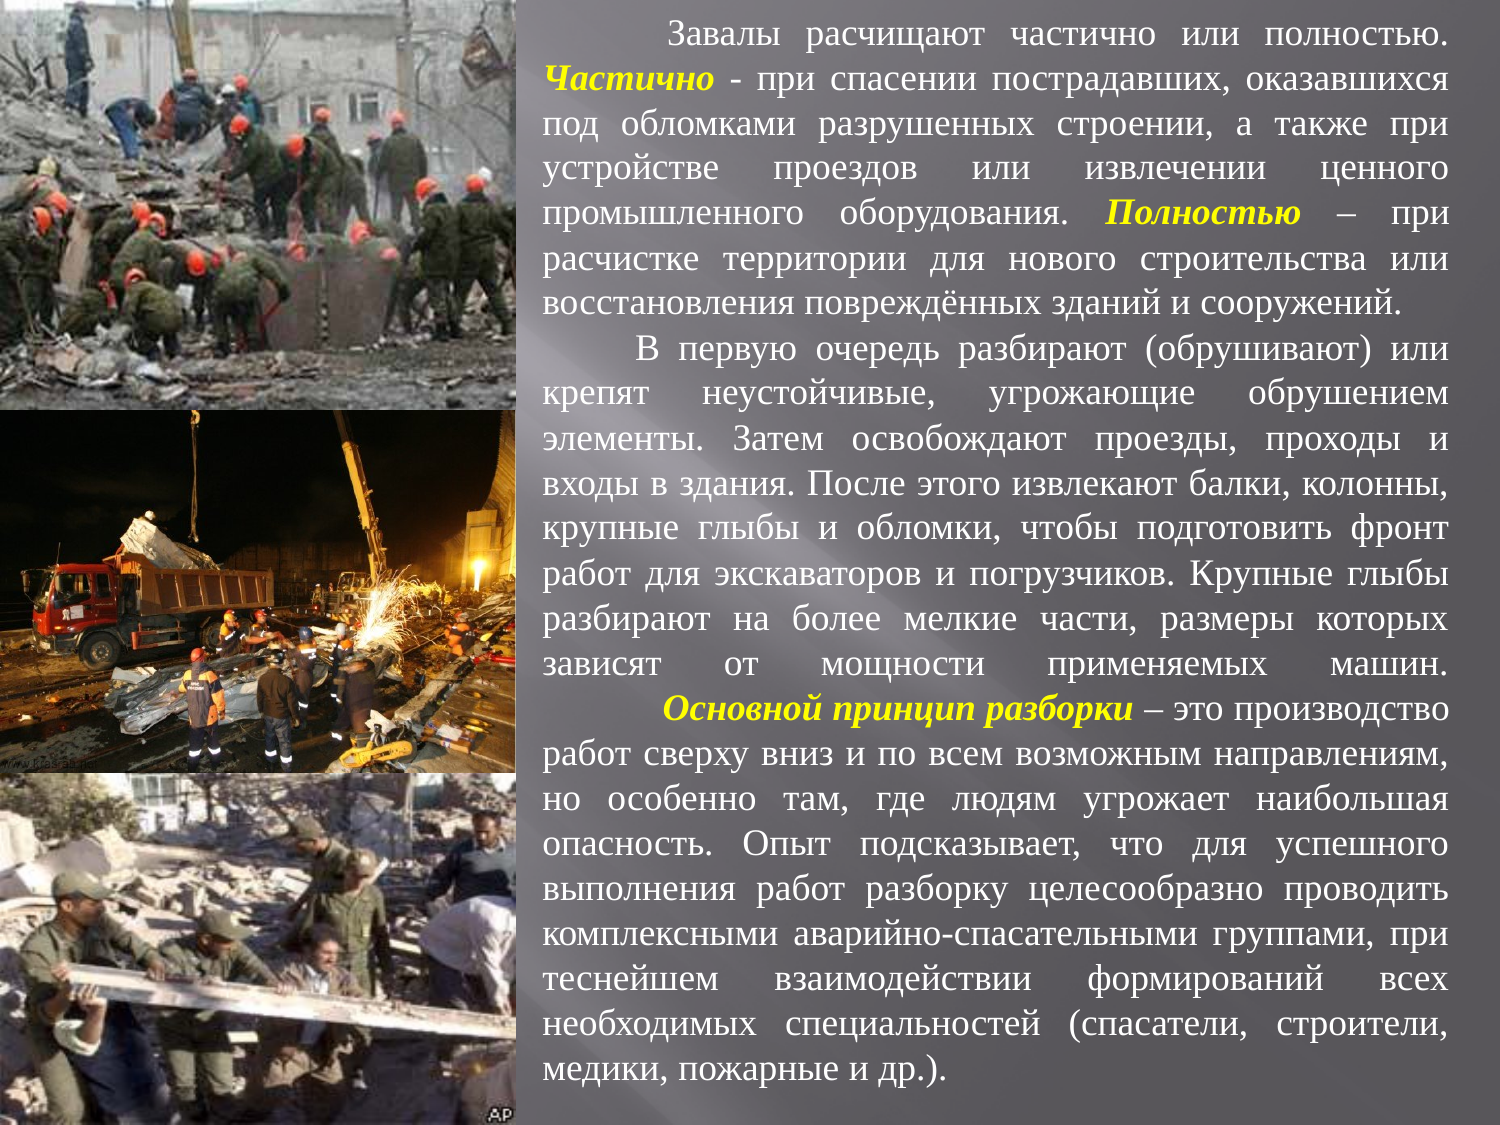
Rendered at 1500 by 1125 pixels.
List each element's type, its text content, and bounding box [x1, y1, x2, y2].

text_box Завалы расчищают частично или полностью. Частично - при спасении пострадавших, оказавшихся под обломками разрушенных строении, а также при устройстве проездов или извлечении ценного промышленного оборудования. Полностью – при расчистке территории для нового строительства или восстановления повреждённых зданий и сооружений. В первую очередь разбирают (обрушивают) или крепят неустойчивые, угрожающие обрушением элементы. Затем освобождают проезды, проходы и входы в здания. После этого извлекают балки, колонны, крупные глыбы и обломки, чтобы подготовить фронт работ для экскаваторов и погрузчиков. Крупные глыбы разбирают на более мелкие части, размеры которых зависят от мощности применяемых машин. Основной принцип разборки – это производство работ сверху вниз и по всем возможным направлениям, но особенно там, где людям угрожает наибольшая опасность. Опыт подсказывает, что для успешного выполнения работ разборку целесообразно проводить комплексными аварийно-спасательными группами, при теснейшем взаимодействии формирований всех необходимых специальностей (спасатели, строители, медики, пожарные и др.). [527, 0, 1465, 1125]
picture [0, 0, 516, 1125]
